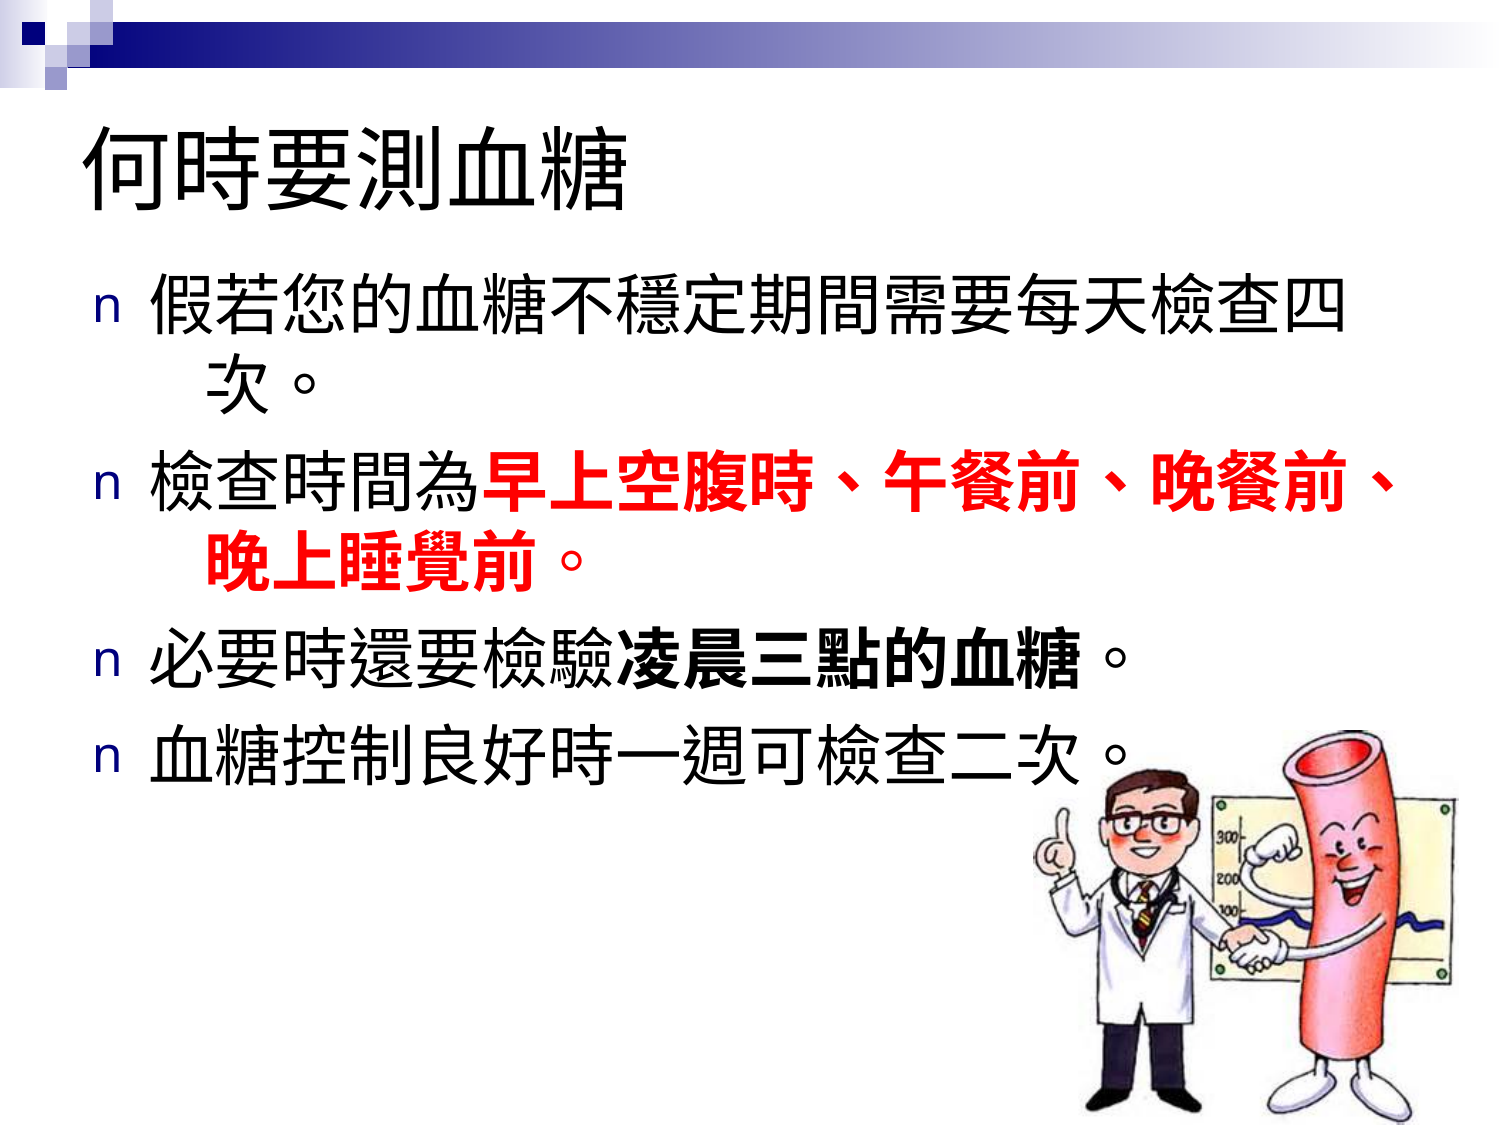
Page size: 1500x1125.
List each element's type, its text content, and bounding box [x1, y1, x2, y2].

title 何時要測血糖 [64, 54, 1415, 280]
picture [1033, 730, 1459, 1125]
list 假若您的血糖不穩定期間需要每天檢查四次。 檢查時間為早上空腹時、午餐前、晚餐前、晚上睡覺前。 必要時還要檢驗凌晨三點的血糖。 血糖控制良好時一週可檢查二次。 [76, 255, 1427, 893]
